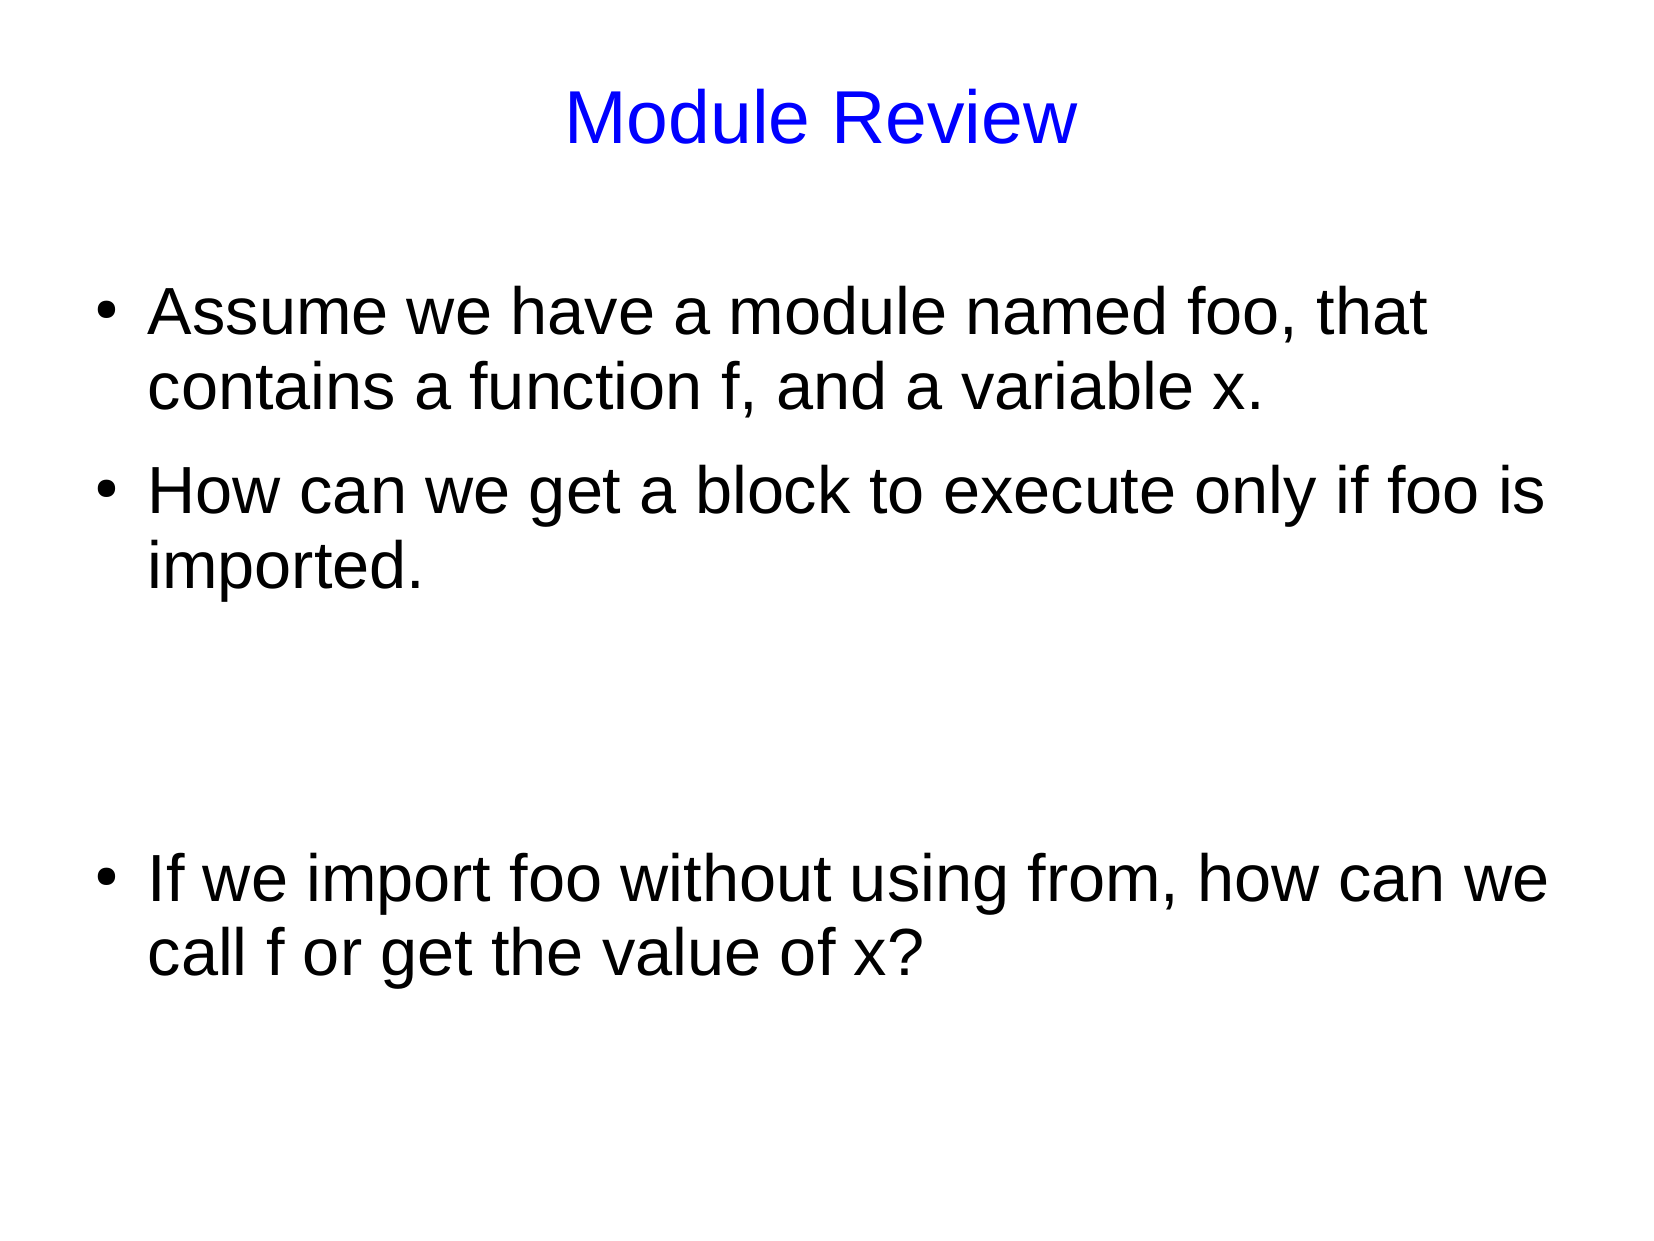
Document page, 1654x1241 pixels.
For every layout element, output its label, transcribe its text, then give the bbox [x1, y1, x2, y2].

list Assume we have a module named foo, that contains a function f, and a variable x. How can we get a block to execute only if foo is imported. If we import foo without using from, how can we call f or get the value of x? [76, 274, 1565, 1093]
title Module Review [76, 58, 1565, 178]
